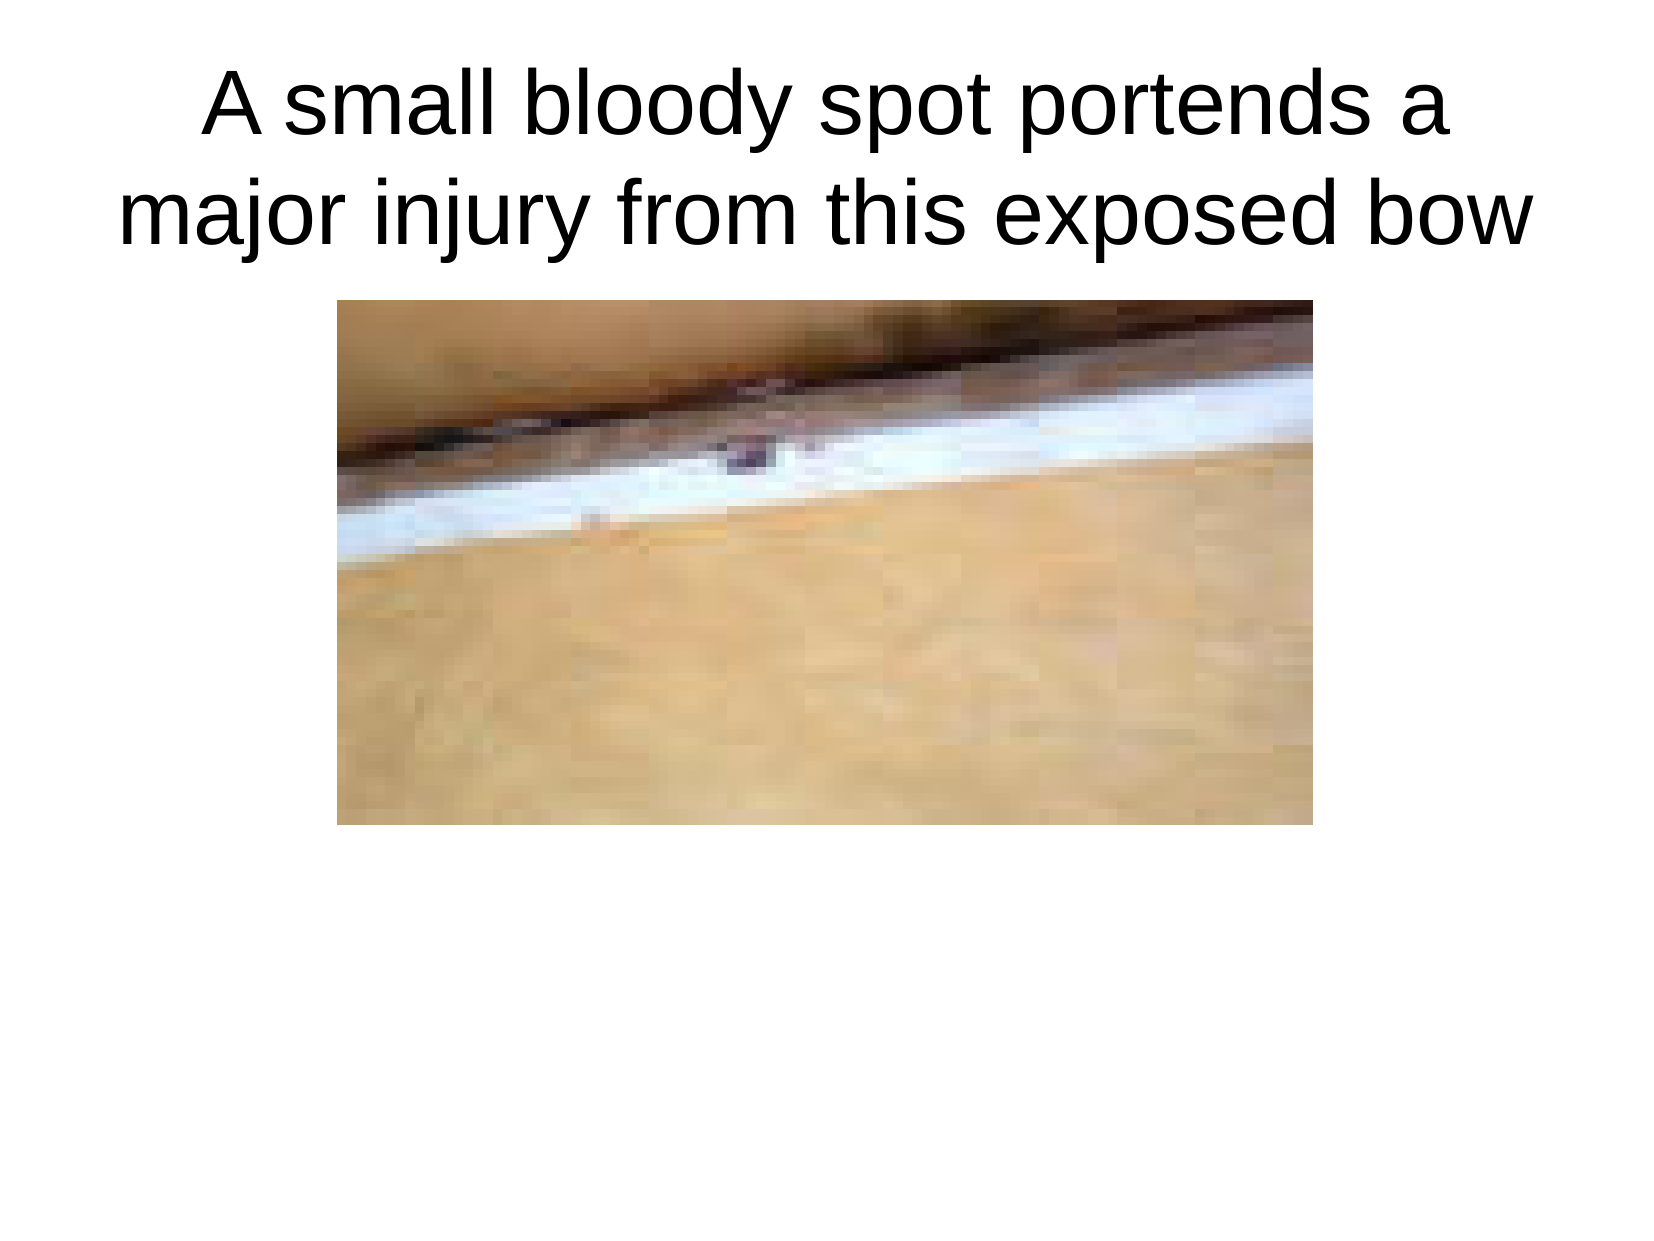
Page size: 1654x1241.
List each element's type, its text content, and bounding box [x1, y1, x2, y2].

picture [337, 300, 1313, 826]
title A small bloody spot portends a major injury from this exposed bow [82, 49, 1571, 257]
